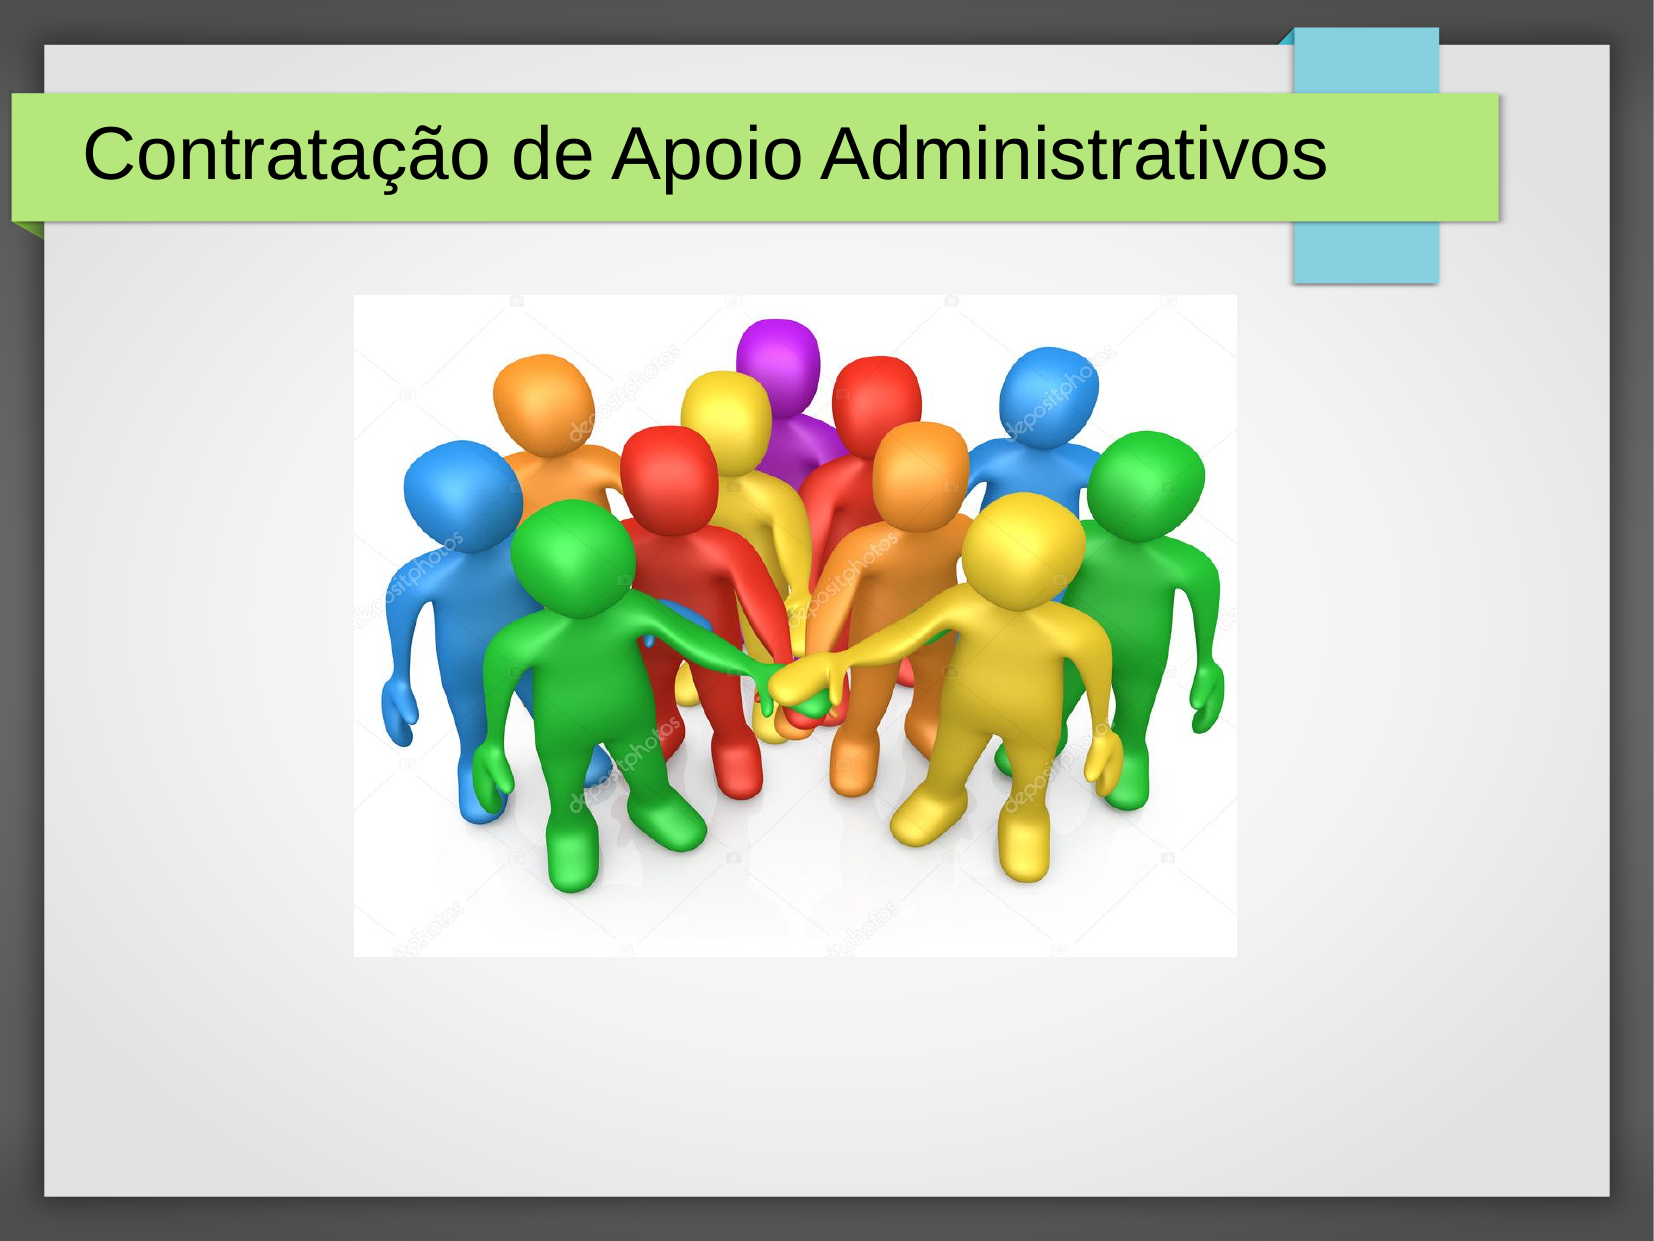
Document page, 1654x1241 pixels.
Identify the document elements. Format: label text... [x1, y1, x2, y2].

title Contratação de Apoio Administrativos [82, 69, 1371, 238]
picture [0, 0, 1654, 1241]
